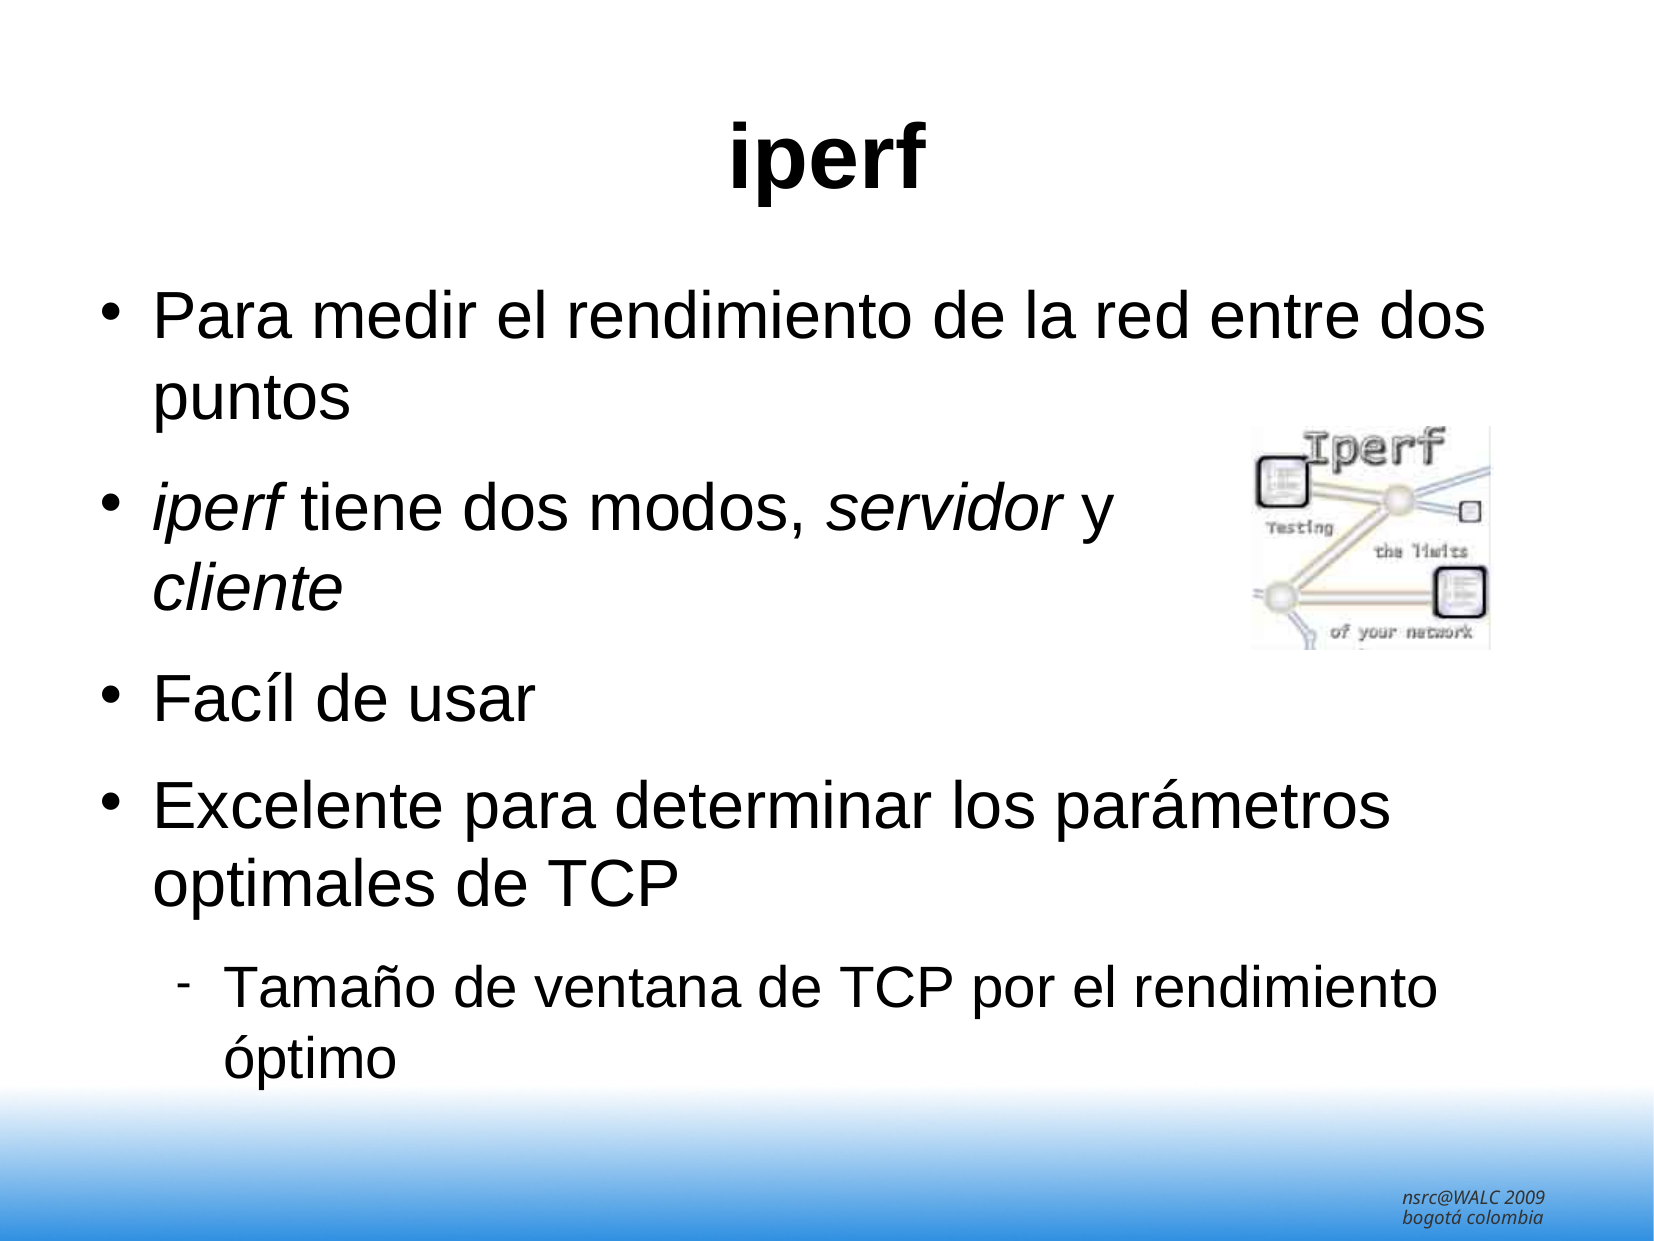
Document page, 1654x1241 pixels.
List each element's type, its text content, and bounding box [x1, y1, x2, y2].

picture [0, 1083, 1654, 1241]
picture [1251, 426, 1494, 650]
list Para medir el rendimiento de la red entre dos puntos iperf tiene dos modos, servidor y cliente Facíl de usar Excelente para determinar los parámetros optimales de TCP Tamaño de ventana de TCP por el rendimiento óptimo [82, 272, 1571, 1083]
title iperf [82, 56, 1571, 249]
